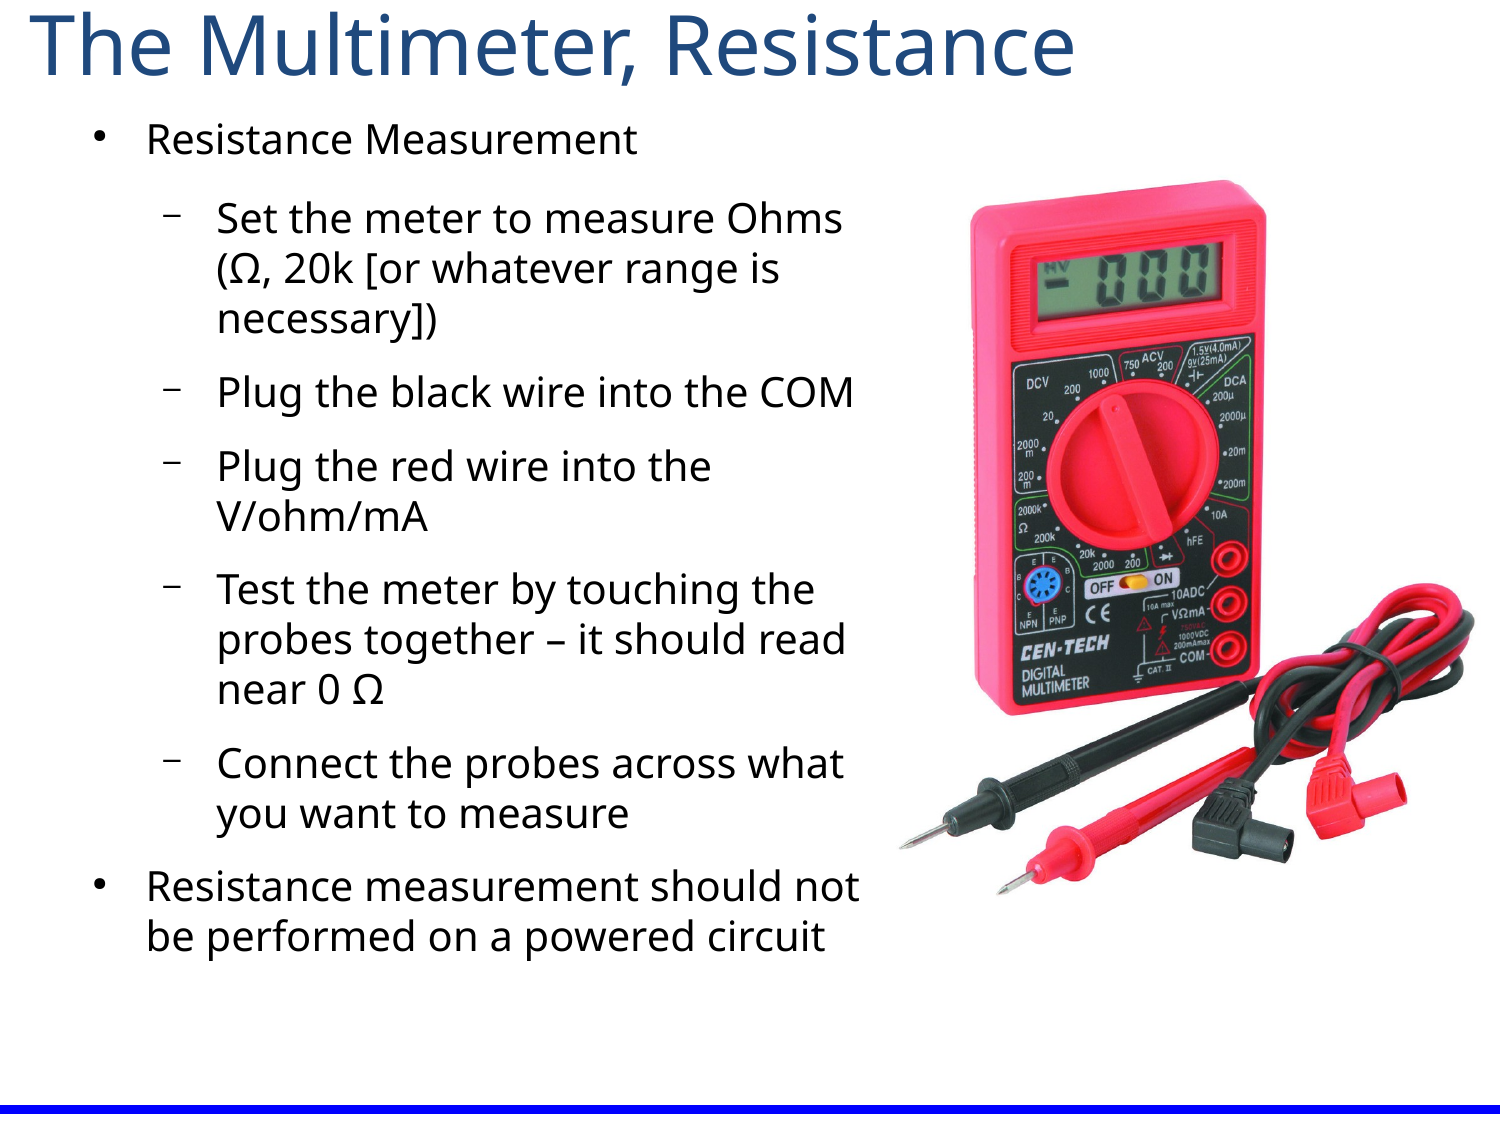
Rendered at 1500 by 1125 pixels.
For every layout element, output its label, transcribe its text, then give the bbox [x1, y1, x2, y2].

title The Multimeter, Resistance [15, 0, 1441, 180]
list Resistance Measurement Set the meter to measure Ohms (Ω, 20k [or whatever range is necessary]) Plug the black wire into the COM Plug the red wire into the V/ohm/mA Test the meter by touching the probes together – it should read near 0 Ω Connect the probes across what you want to measure Resistance measurement should not be performed on a powered circuit [60, 104, 886, 1096]
picture [870, 164, 1500, 916]
